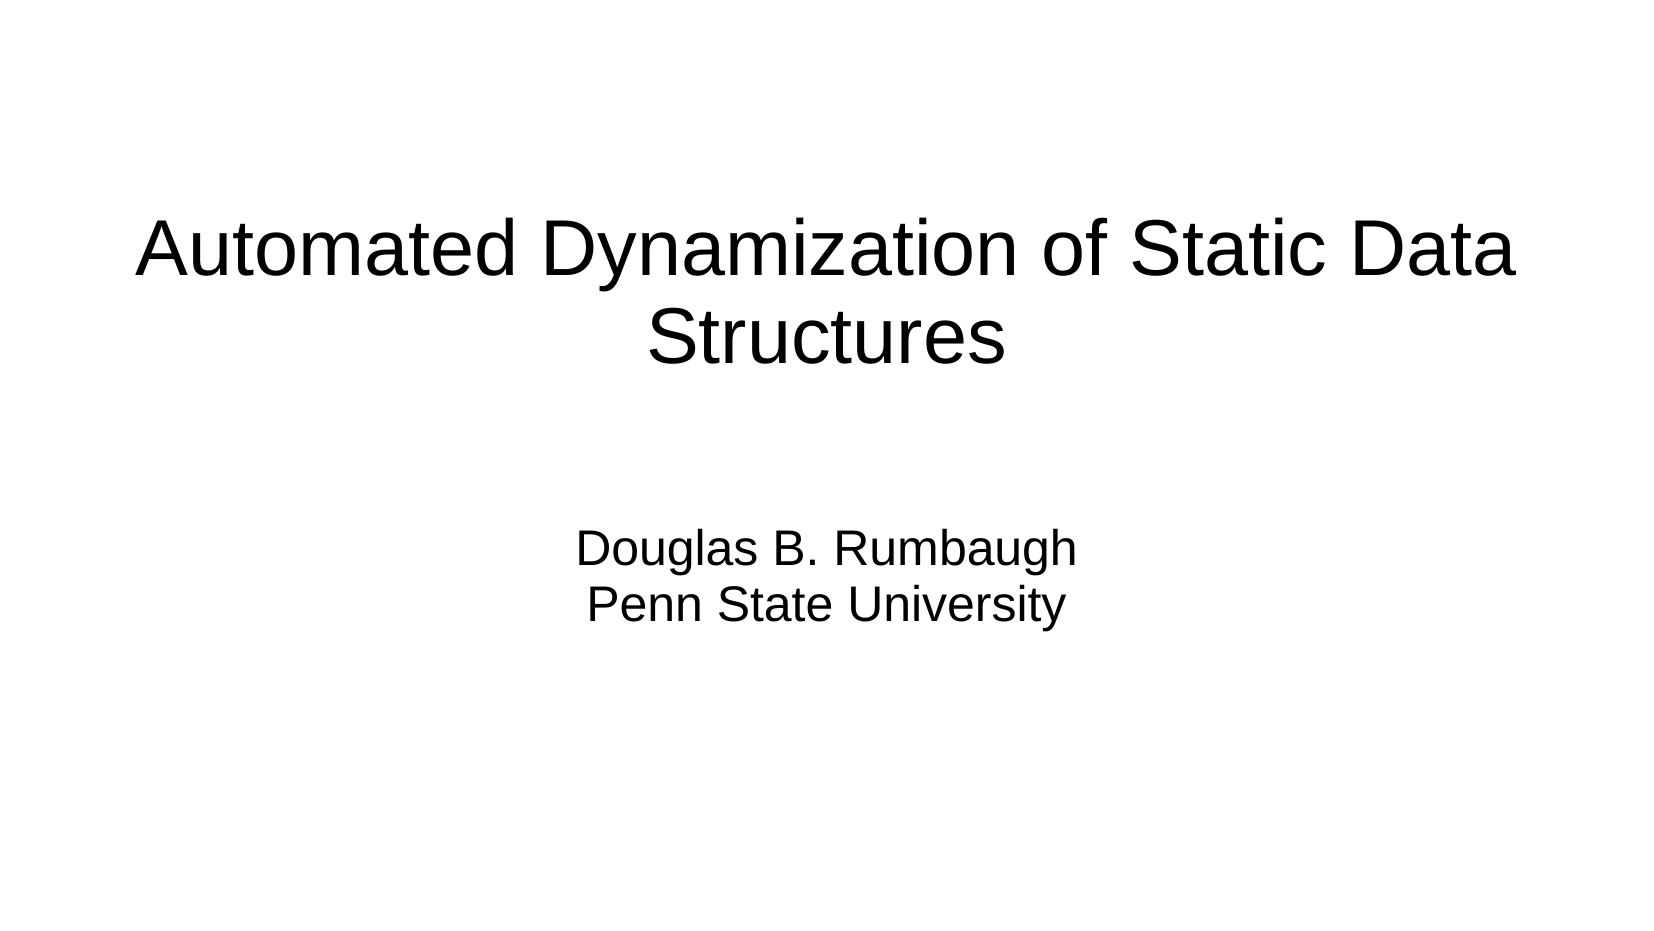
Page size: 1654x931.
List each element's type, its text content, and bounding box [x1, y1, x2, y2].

title Automated Dynamization of Static Data Structures [82, 189, 1571, 306]
subtitle Douglas B. Rumbaugh Penn State University [82, 306, 1571, 846]
